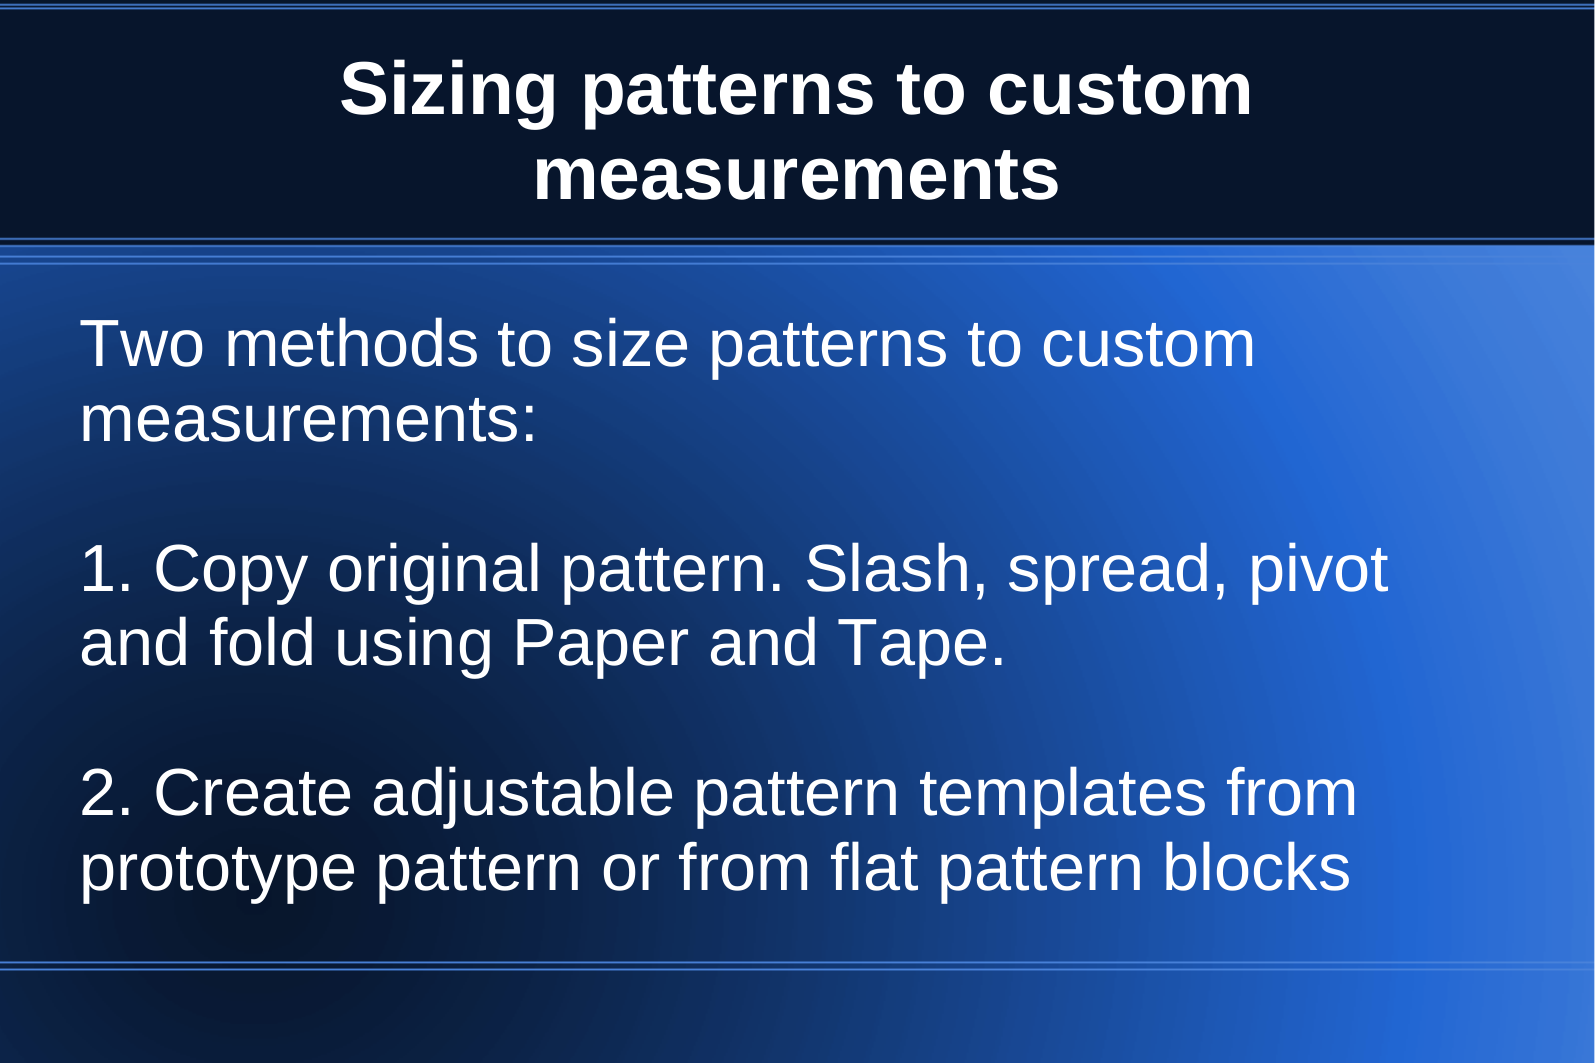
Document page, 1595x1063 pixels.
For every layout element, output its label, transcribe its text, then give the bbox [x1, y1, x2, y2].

title Sizing patterns to custom measurements [79, 42, 1515, 220]
subtitle Two methods to size patterns to custom measurements: 1. Copy original pattern. Slash, spread, pivot and fold using Paper and Tape. 2. Create adjustable pattern templates from prototype pattern or from flat pattern blocks [79, 306, 1515, 905]
picture [0, 0, 1595, 1063]
